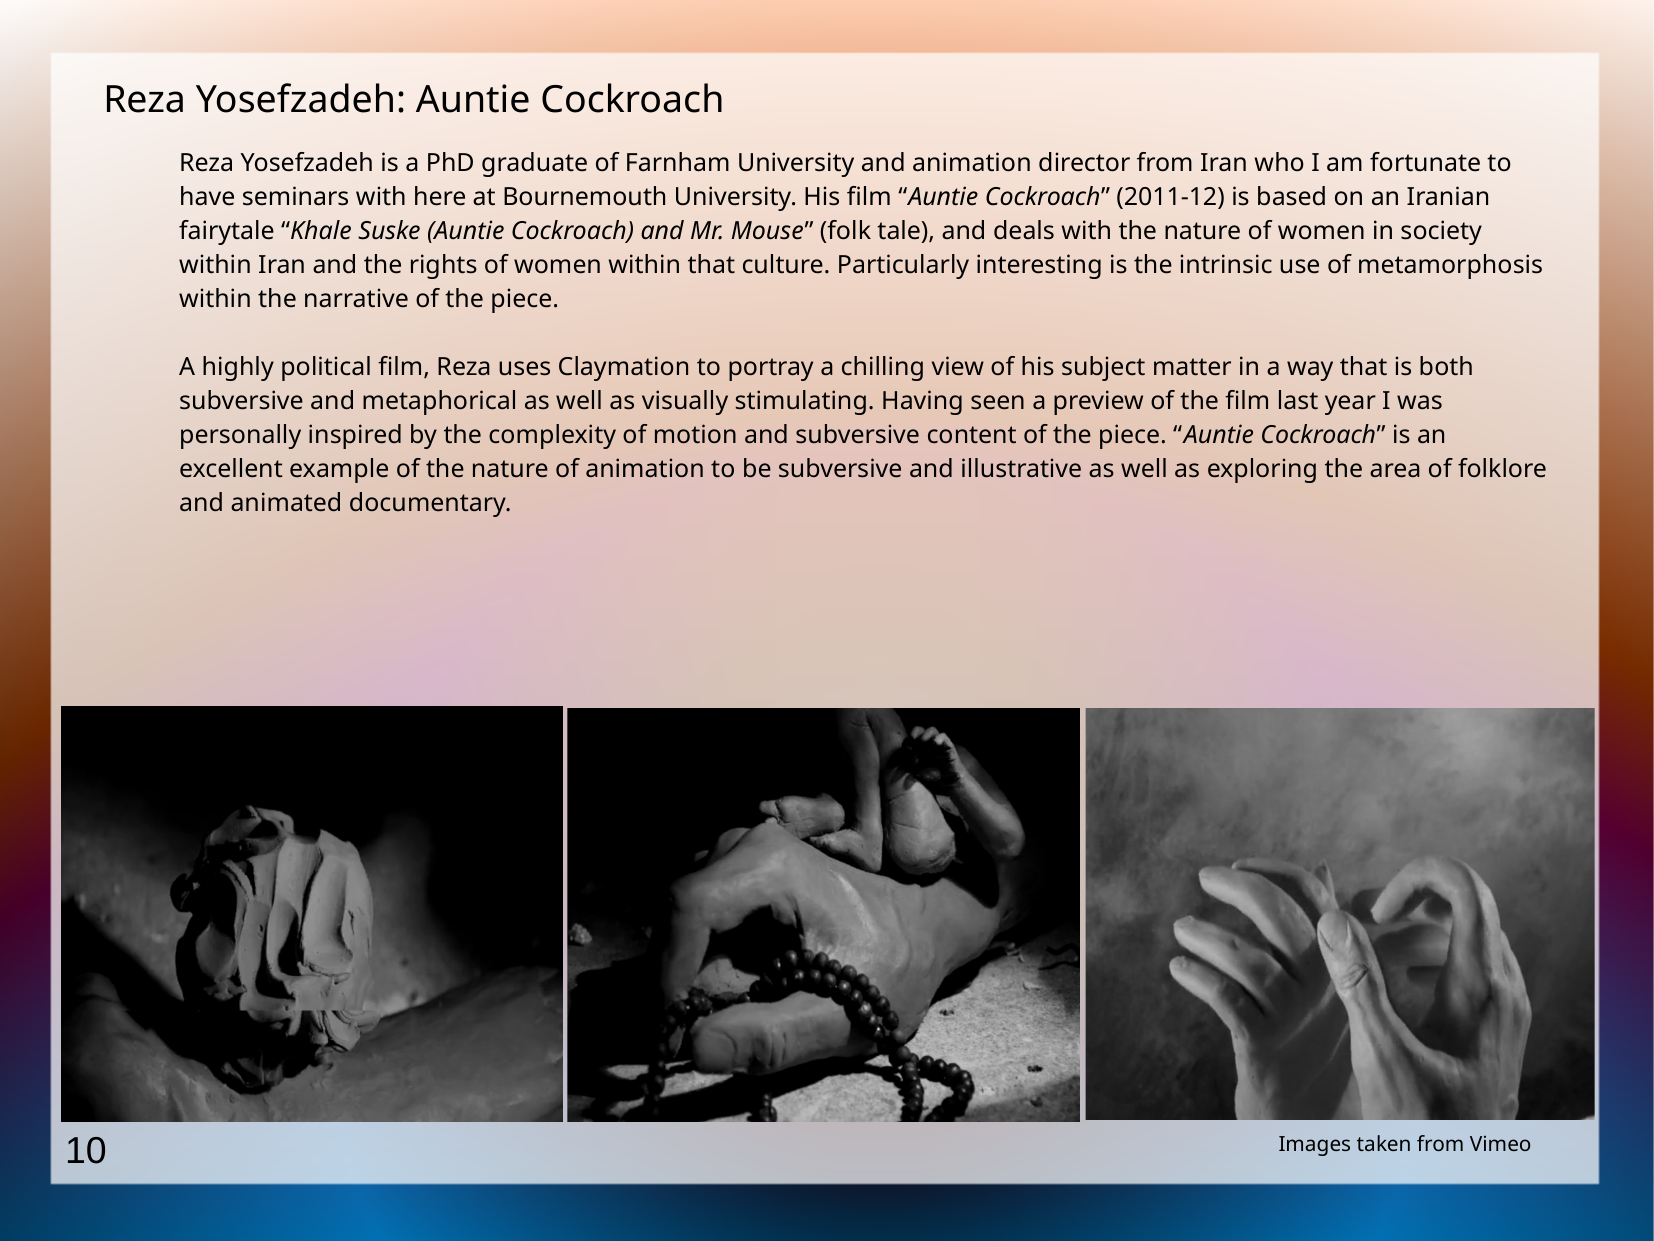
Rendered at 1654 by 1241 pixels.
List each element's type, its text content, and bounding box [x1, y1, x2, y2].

picture [0, 0, 1654, 1241]
text_box Reza Yosefzadeh is a PhD graduate of Farnham University and animation director from Iran who I am fortunate to have seminars with here at Bournemouth University. His film “Auntie Cockroach” (2011-12) is based on an Iranian fairytale “Khale Suske (Auntie Cockroach) and Mr. Mouse” (folk tale), and deals with the nature of women in society within Iran and the rights of women within that culture. Particularly interesting is the intrinsic use of metamorphosis within the narrative of the piece. A highly political film, Reza uses Claymation to portray a chilling view of his subject matter in a way that is both subversive and metaphorical as well as visually stimulating. Having seen a preview of the film last year I was personally inspired by the complexity of motion and subversive content of the piece. “Auntie Cockroach” is an excellent example of the nature of animation to be subversive and illustrative as well as exploring the area of folklore and animated documentary. [164, 137, 1565, 676]
text_box Reza Yosefzadeh: Auntie Cockroach [88, 64, 850, 141]
text_box <number> [50, 1122, 709, 1193]
text_box Images taken from Vimeo [1263, 1122, 1592, 1171]
